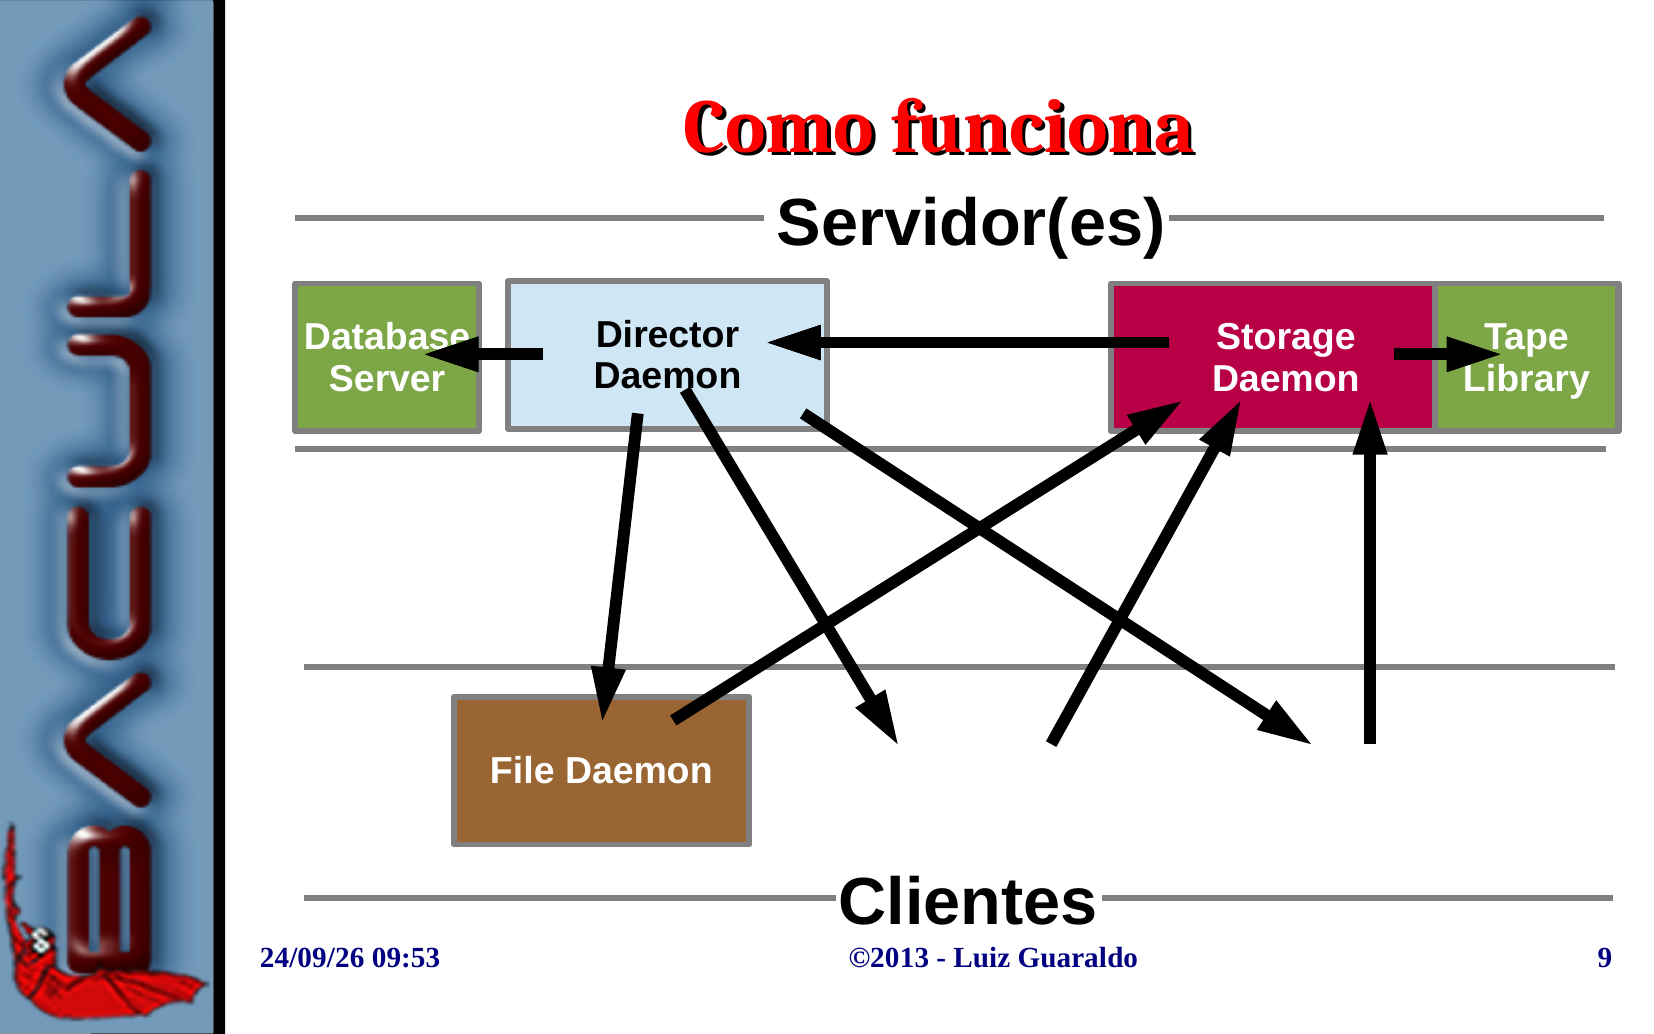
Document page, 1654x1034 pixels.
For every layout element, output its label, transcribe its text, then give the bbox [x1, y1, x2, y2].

text_box File Daemon [453, 696, 750, 845]
text_box Tape Library [1434, 283, 1619, 432]
text_box Storage Daemon [1110, 283, 1434, 432]
text_box Director Daemon [508, 281, 828, 429]
text_box Servidor(es) [761, 177, 1182, 267]
picture [0, 1, 213, 1033]
text_box [803, 685, 1146, 863]
text_box Clientes [824, 863, 1114, 946]
title Como funciona [259, 41, 1619, 214]
text_box [1157, 685, 1501, 863]
text_box Database Server [295, 283, 479, 432]
